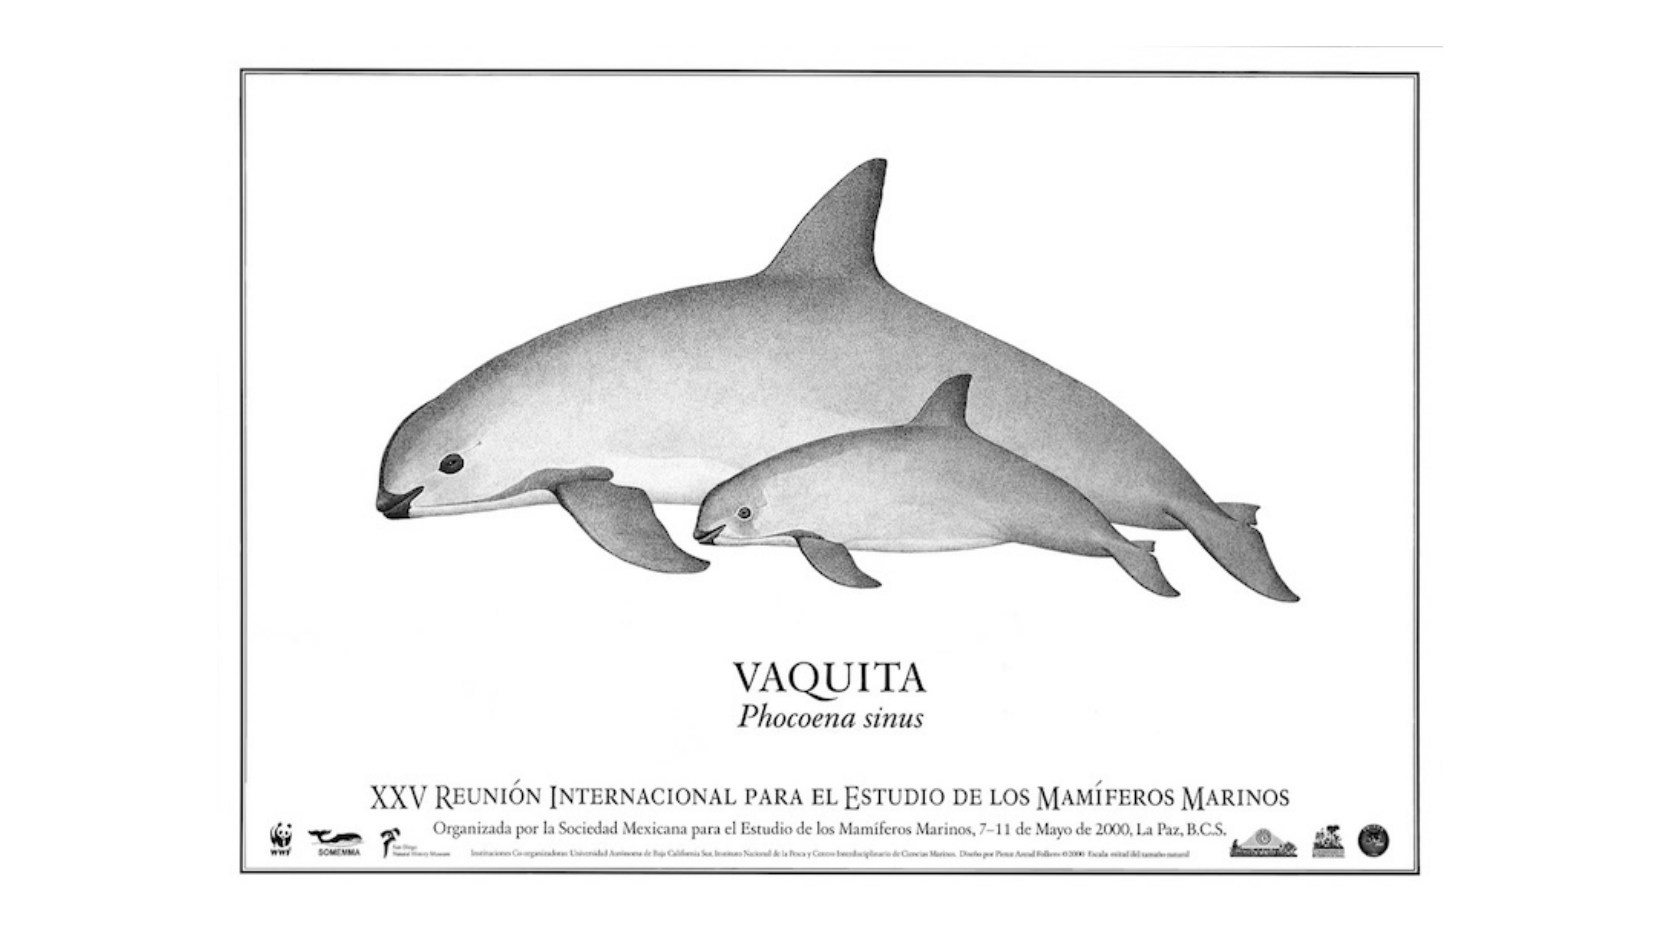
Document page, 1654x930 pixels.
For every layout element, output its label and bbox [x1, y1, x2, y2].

picture [217, 46, 1443, 897]
